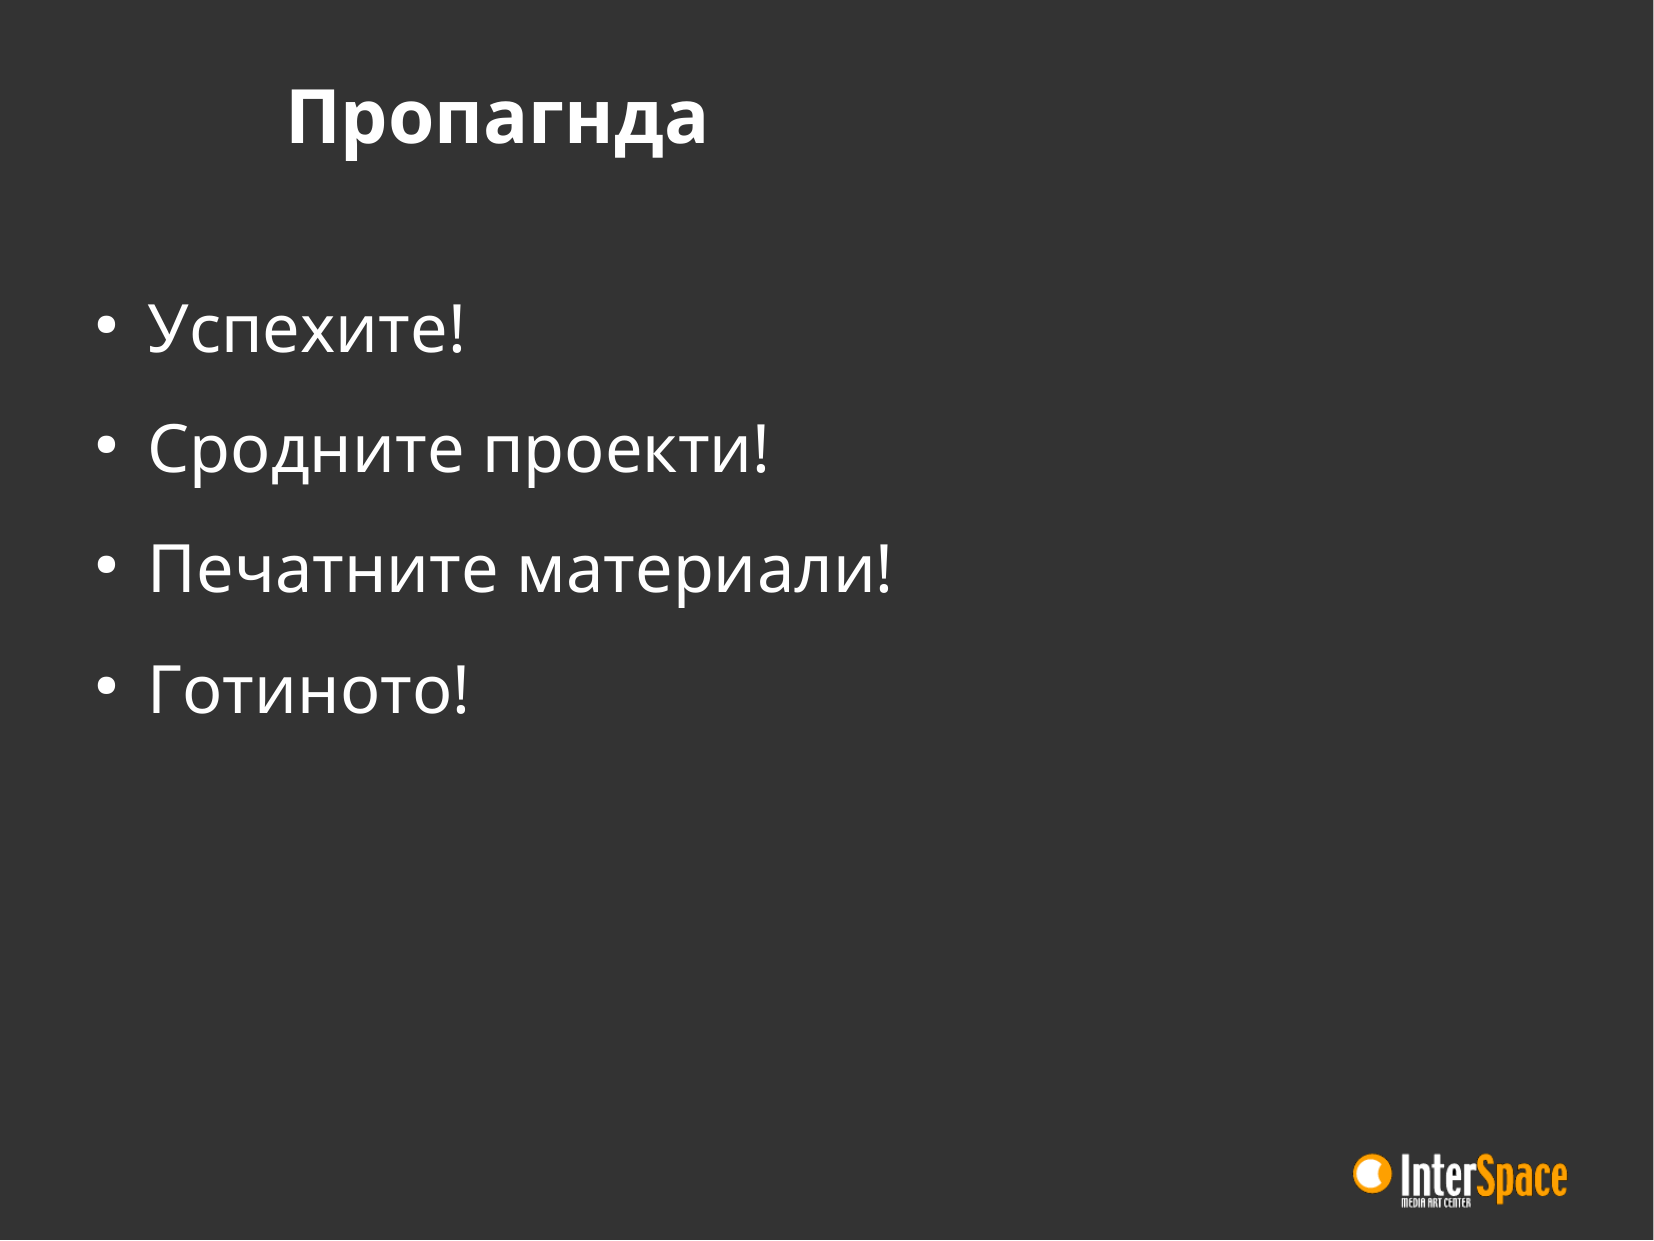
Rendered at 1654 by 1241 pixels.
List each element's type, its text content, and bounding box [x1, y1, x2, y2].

title Пропагнда [0, 72, 1654, 157]
list Успехите! Сродните проекти! Печатните материали! Готиното! [59, 280, 1577, 1241]
